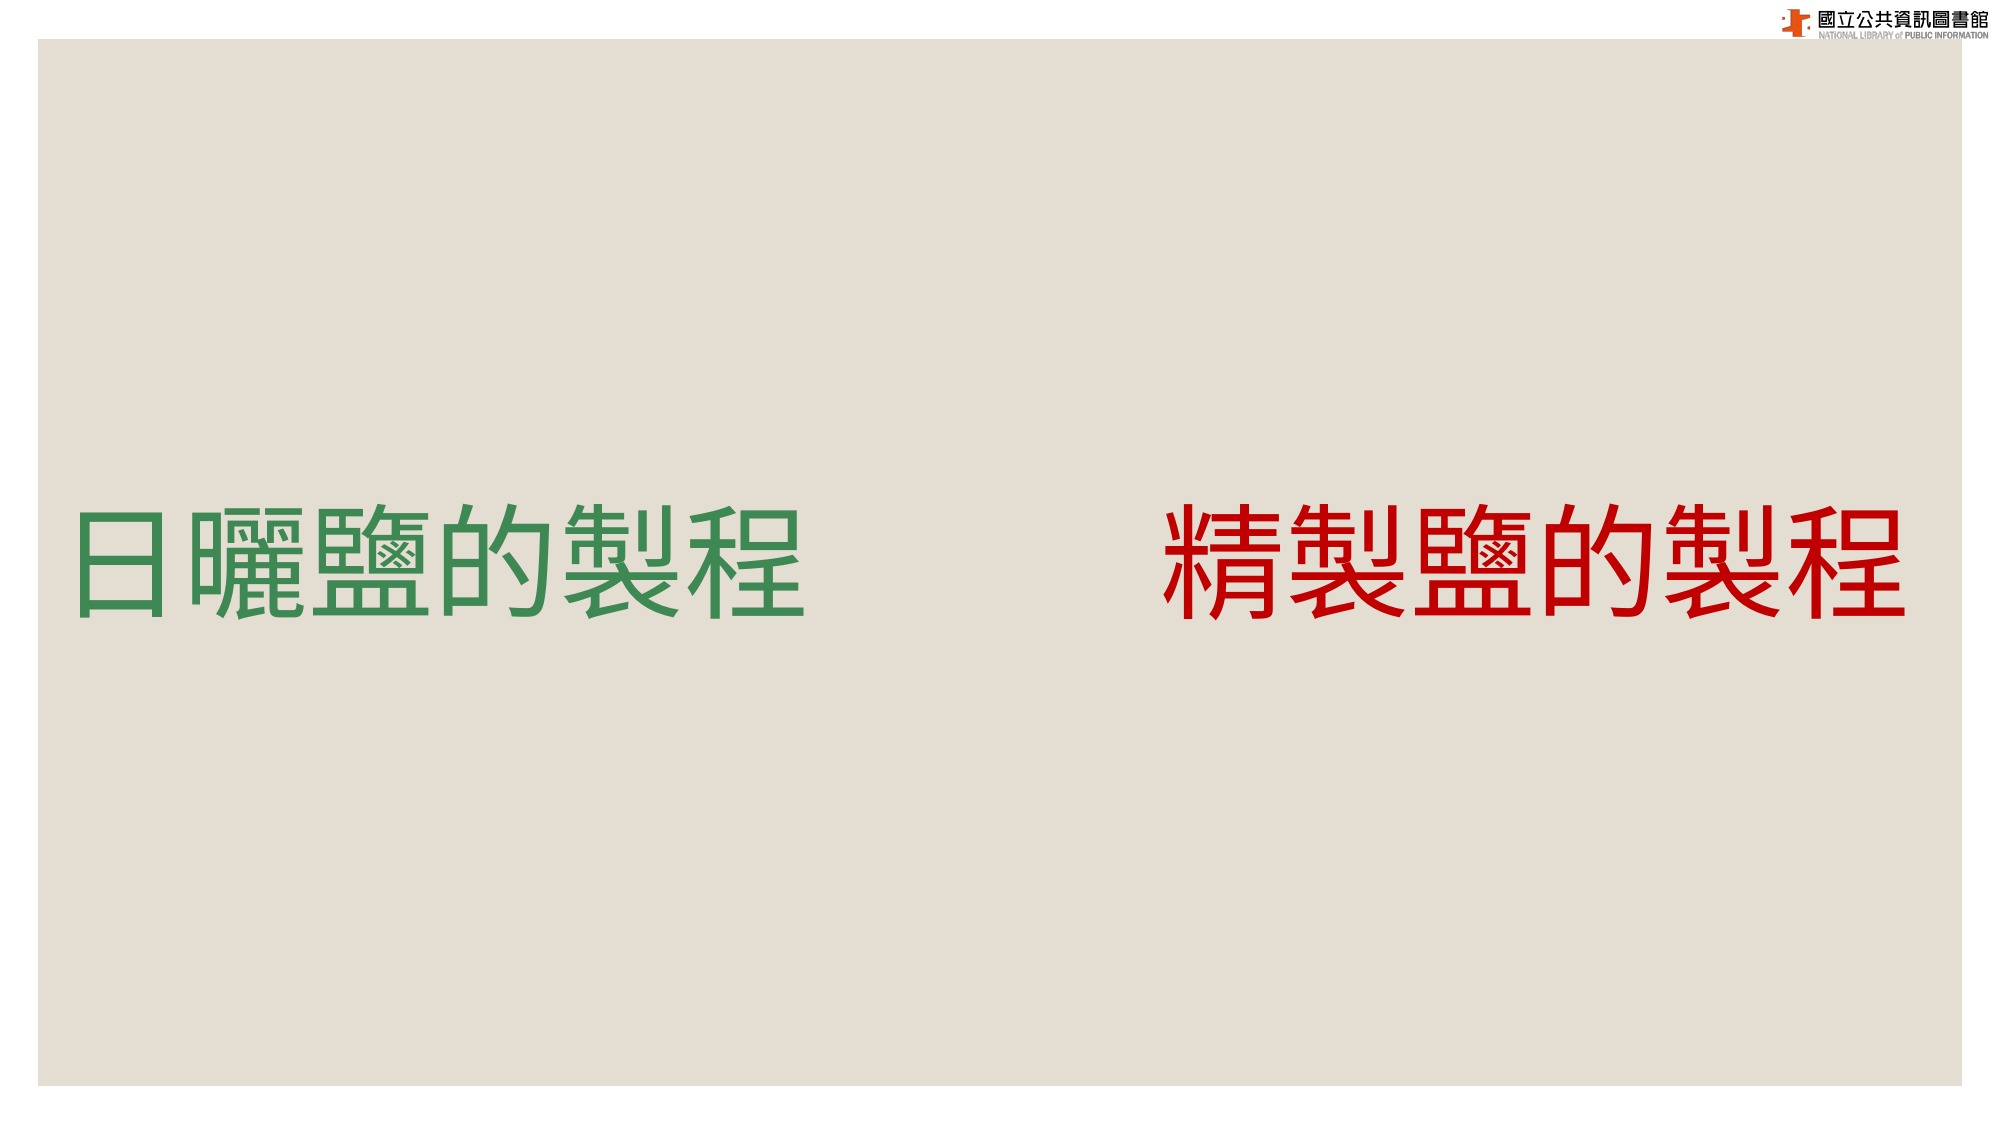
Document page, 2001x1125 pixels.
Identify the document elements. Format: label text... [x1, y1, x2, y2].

text_box 精製鹽的製程 [1145, 476, 1934, 765]
text_box 日曬鹽的製程 [43, 476, 832, 765]
